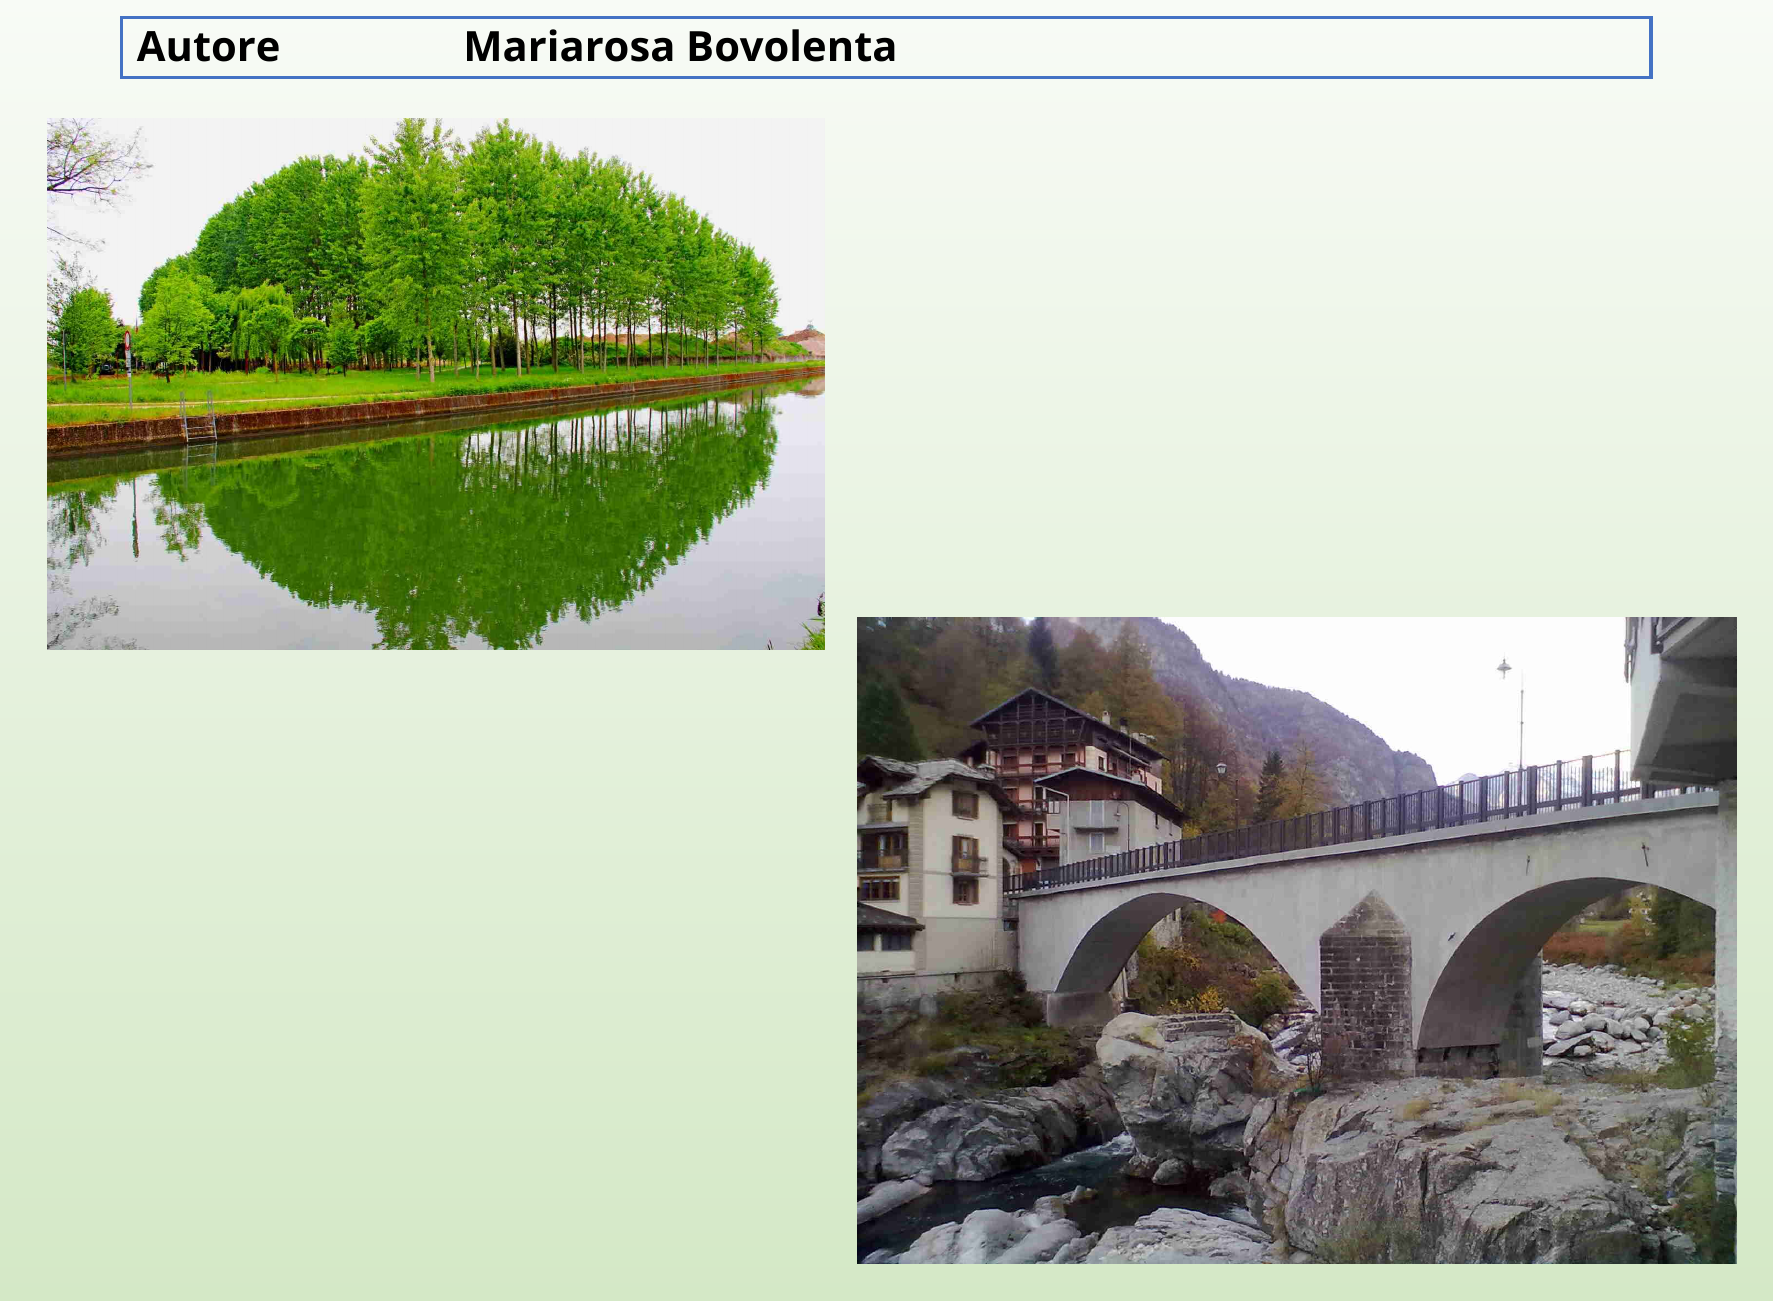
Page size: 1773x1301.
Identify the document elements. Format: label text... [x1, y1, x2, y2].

picture [857, 617, 1737, 1264]
title Autore Mariarosa Bovolenta [121, 17, 1652, 78]
picture [47, 118, 825, 650]
